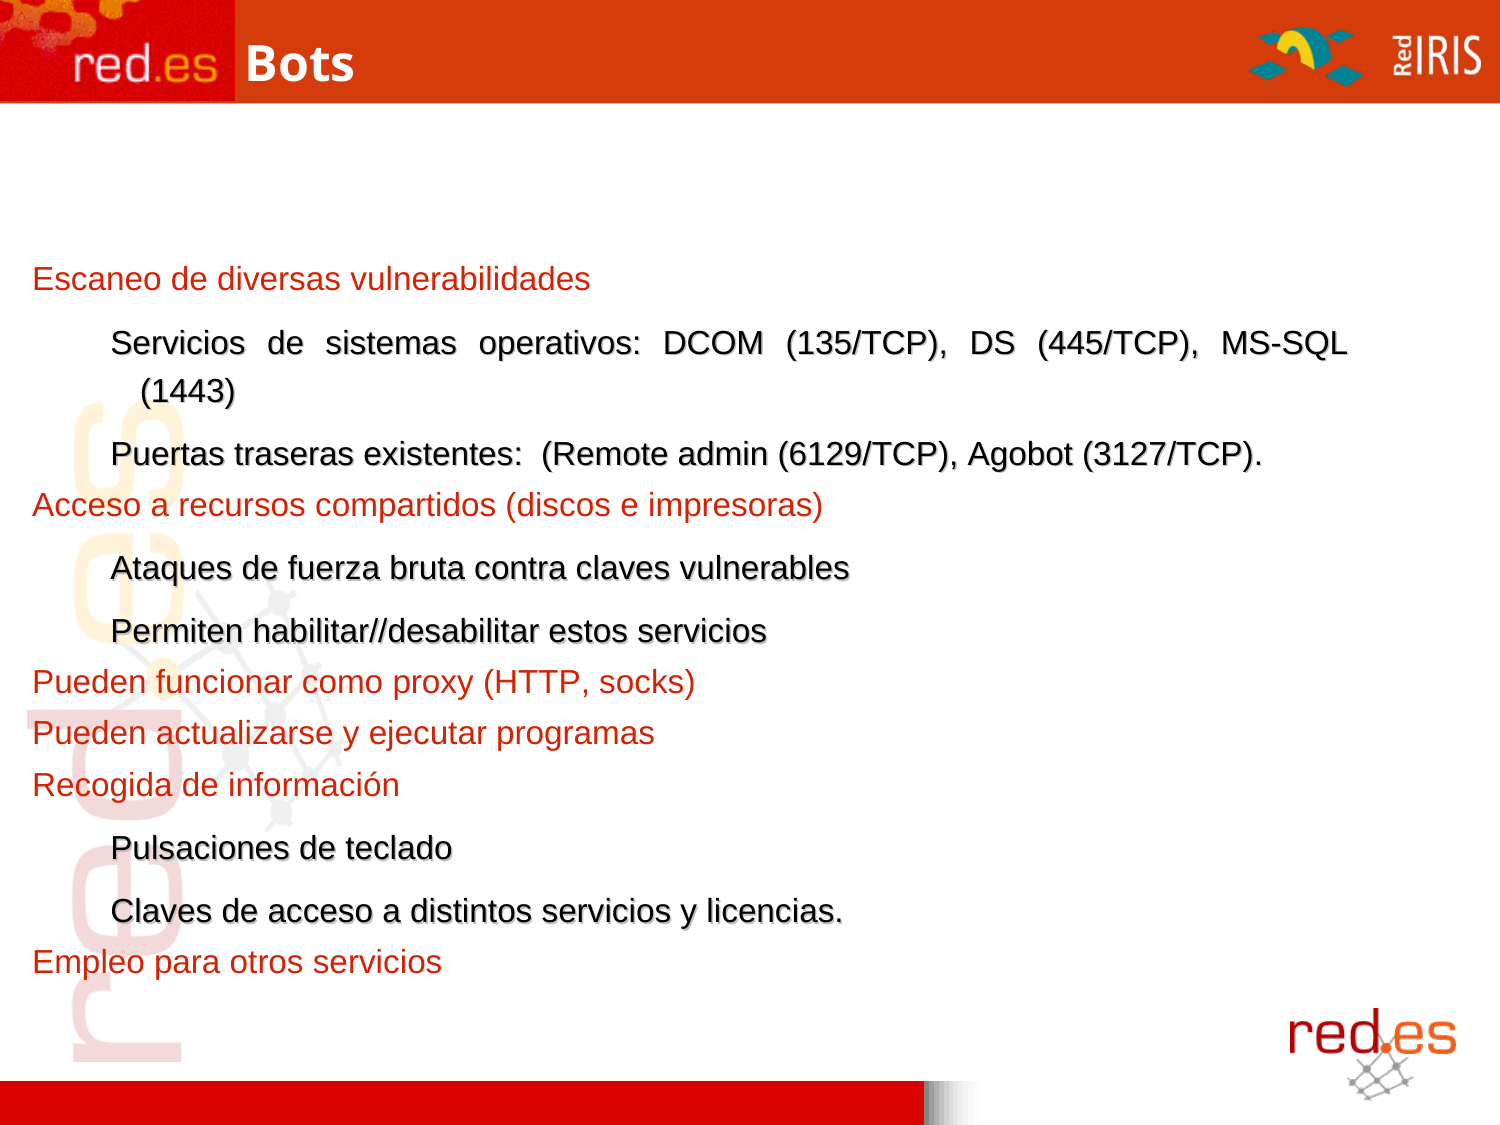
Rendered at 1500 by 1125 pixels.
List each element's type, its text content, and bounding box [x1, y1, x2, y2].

picture [0, 0, 235, 101]
title Bots [244, 0, 1412, 127]
picture [0, 1008, 1500, 1125]
list Escaneo de diversas vulnerabilidades Servicios de sistemas operativos: DCOM (135/TCP), DS (445/TCP), MS-SQL (1443) Puertas traseras existentes: (Remote admin (6129/TCP), Agobot (3127/TCP). Acceso a recursos compartidos (discos e impresoras) Ataques de fuerza bruta contra claves vulnerables Permiten habilitar//desabilitar estos servicios Pueden funcionar como proxy (HTTP, socks) Pueden actualizarse y ejecutar programas Recogida de información Pulsaciones de teclado Claves de acceso a distintos servicios y licencias. Empleo para otros servicios [0, 262, 1351, 1117]
picture [1412, 27, 1481, 87]
